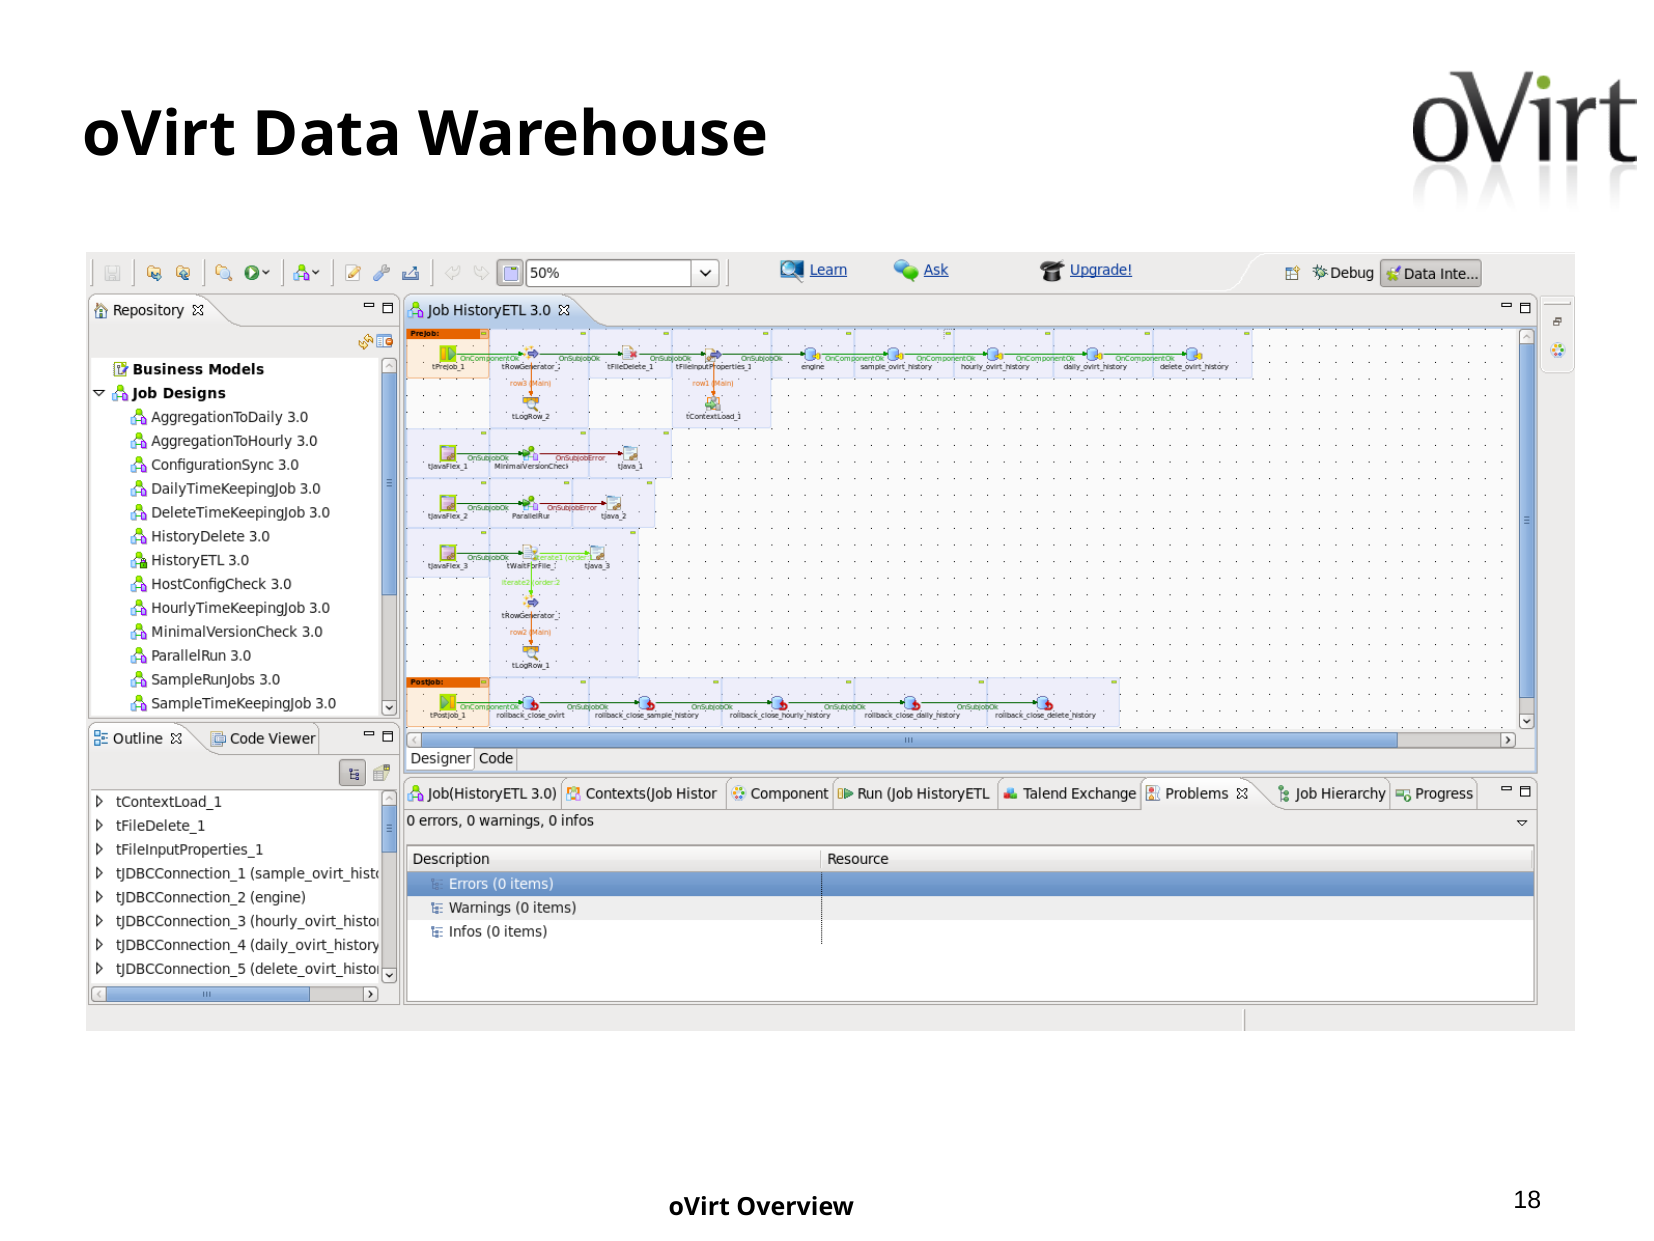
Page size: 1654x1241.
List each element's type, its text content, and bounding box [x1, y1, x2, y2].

picture [86, 244, 1575, 1039]
title oVirt Data Warehouse [82, 37, 1303, 226]
picture [1413, 63, 1637, 212]
